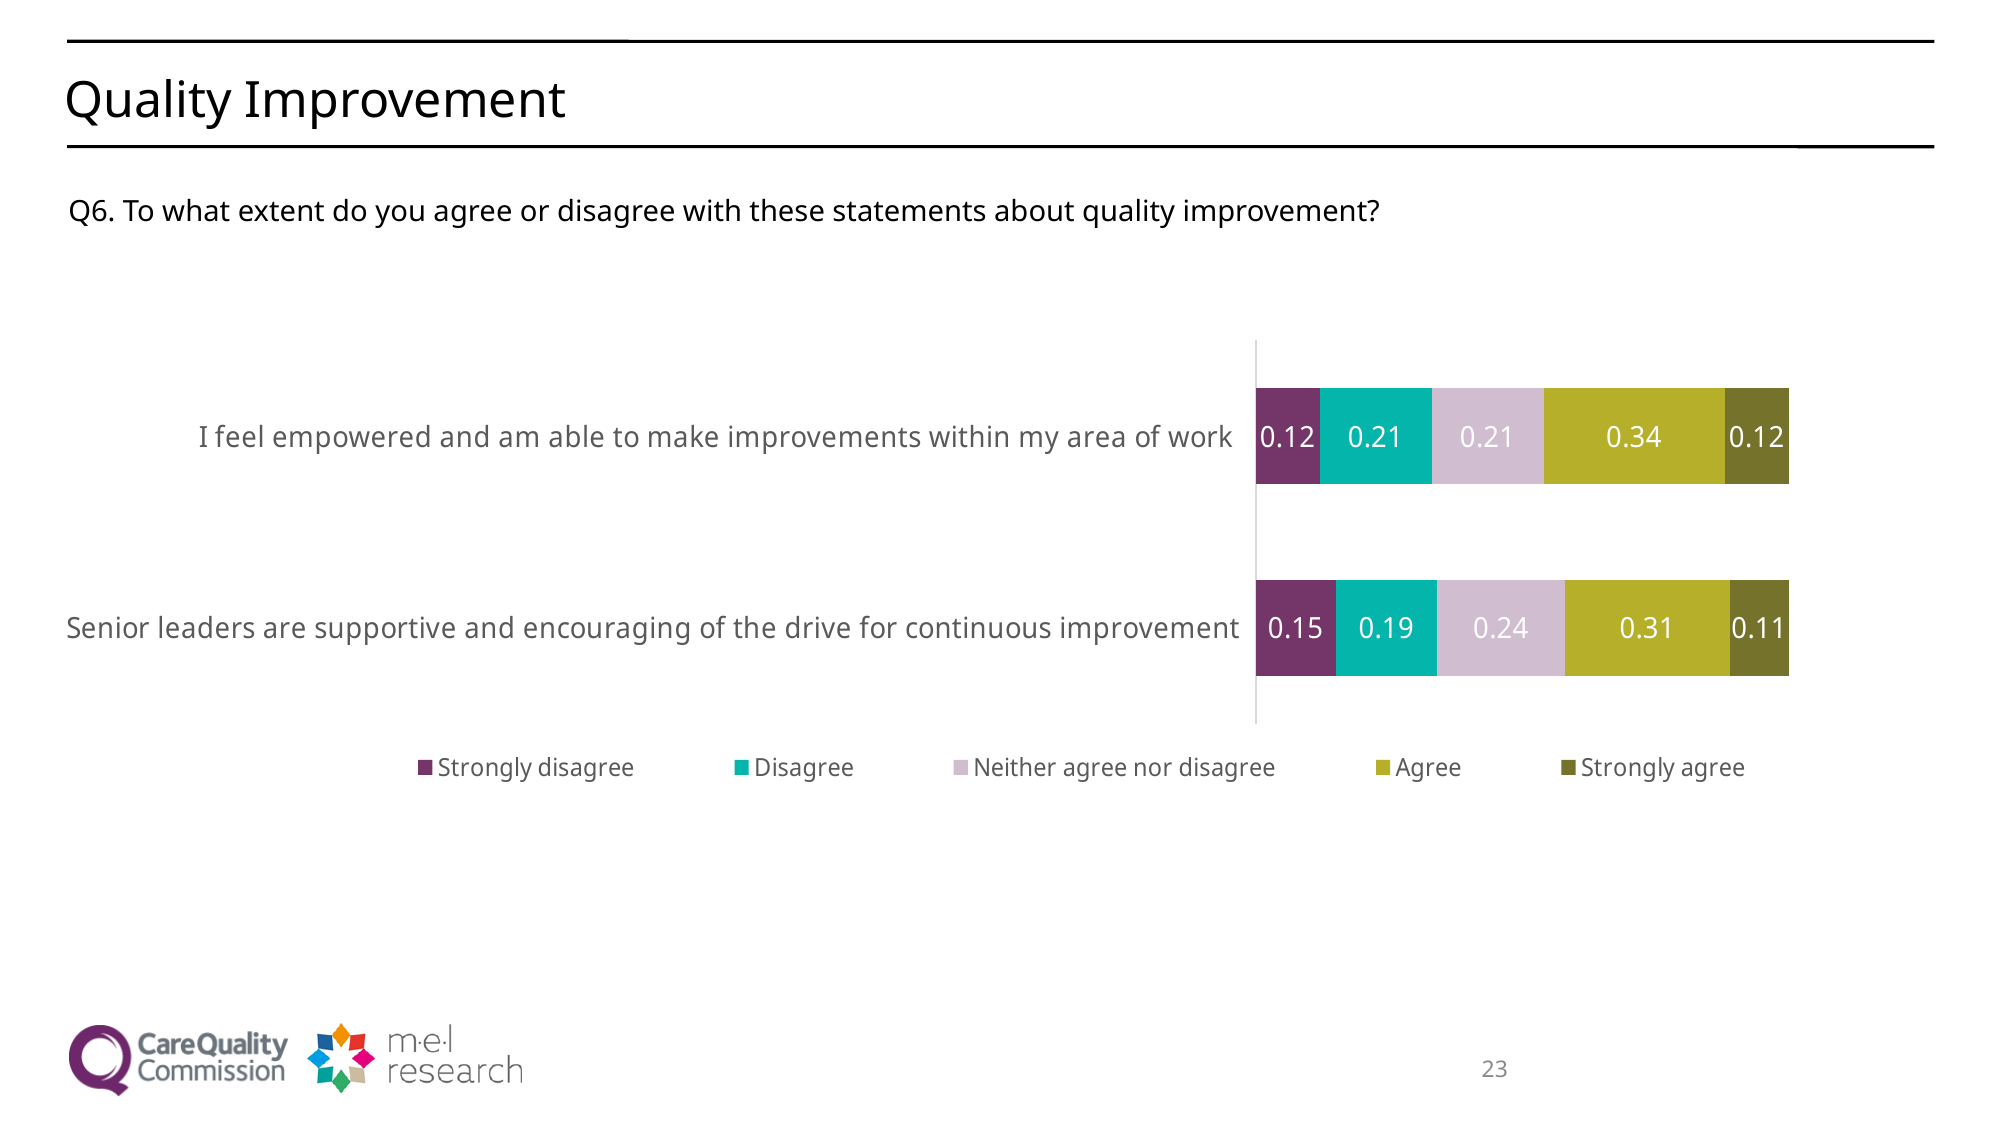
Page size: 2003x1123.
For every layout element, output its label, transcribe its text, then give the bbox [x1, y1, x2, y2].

picture [67, 1023, 291, 1099]
picture [307, 1023, 522, 1093]
slide_number 23 [1466, 1039, 1934, 1100]
text_box Q6. To what extent do you agree or disagree with these statements about quality improvement? [68, 184, 1586, 227]
chart [66, 315, 1838, 811]
title Quality Improvement [64, 48, 1932, 136]
